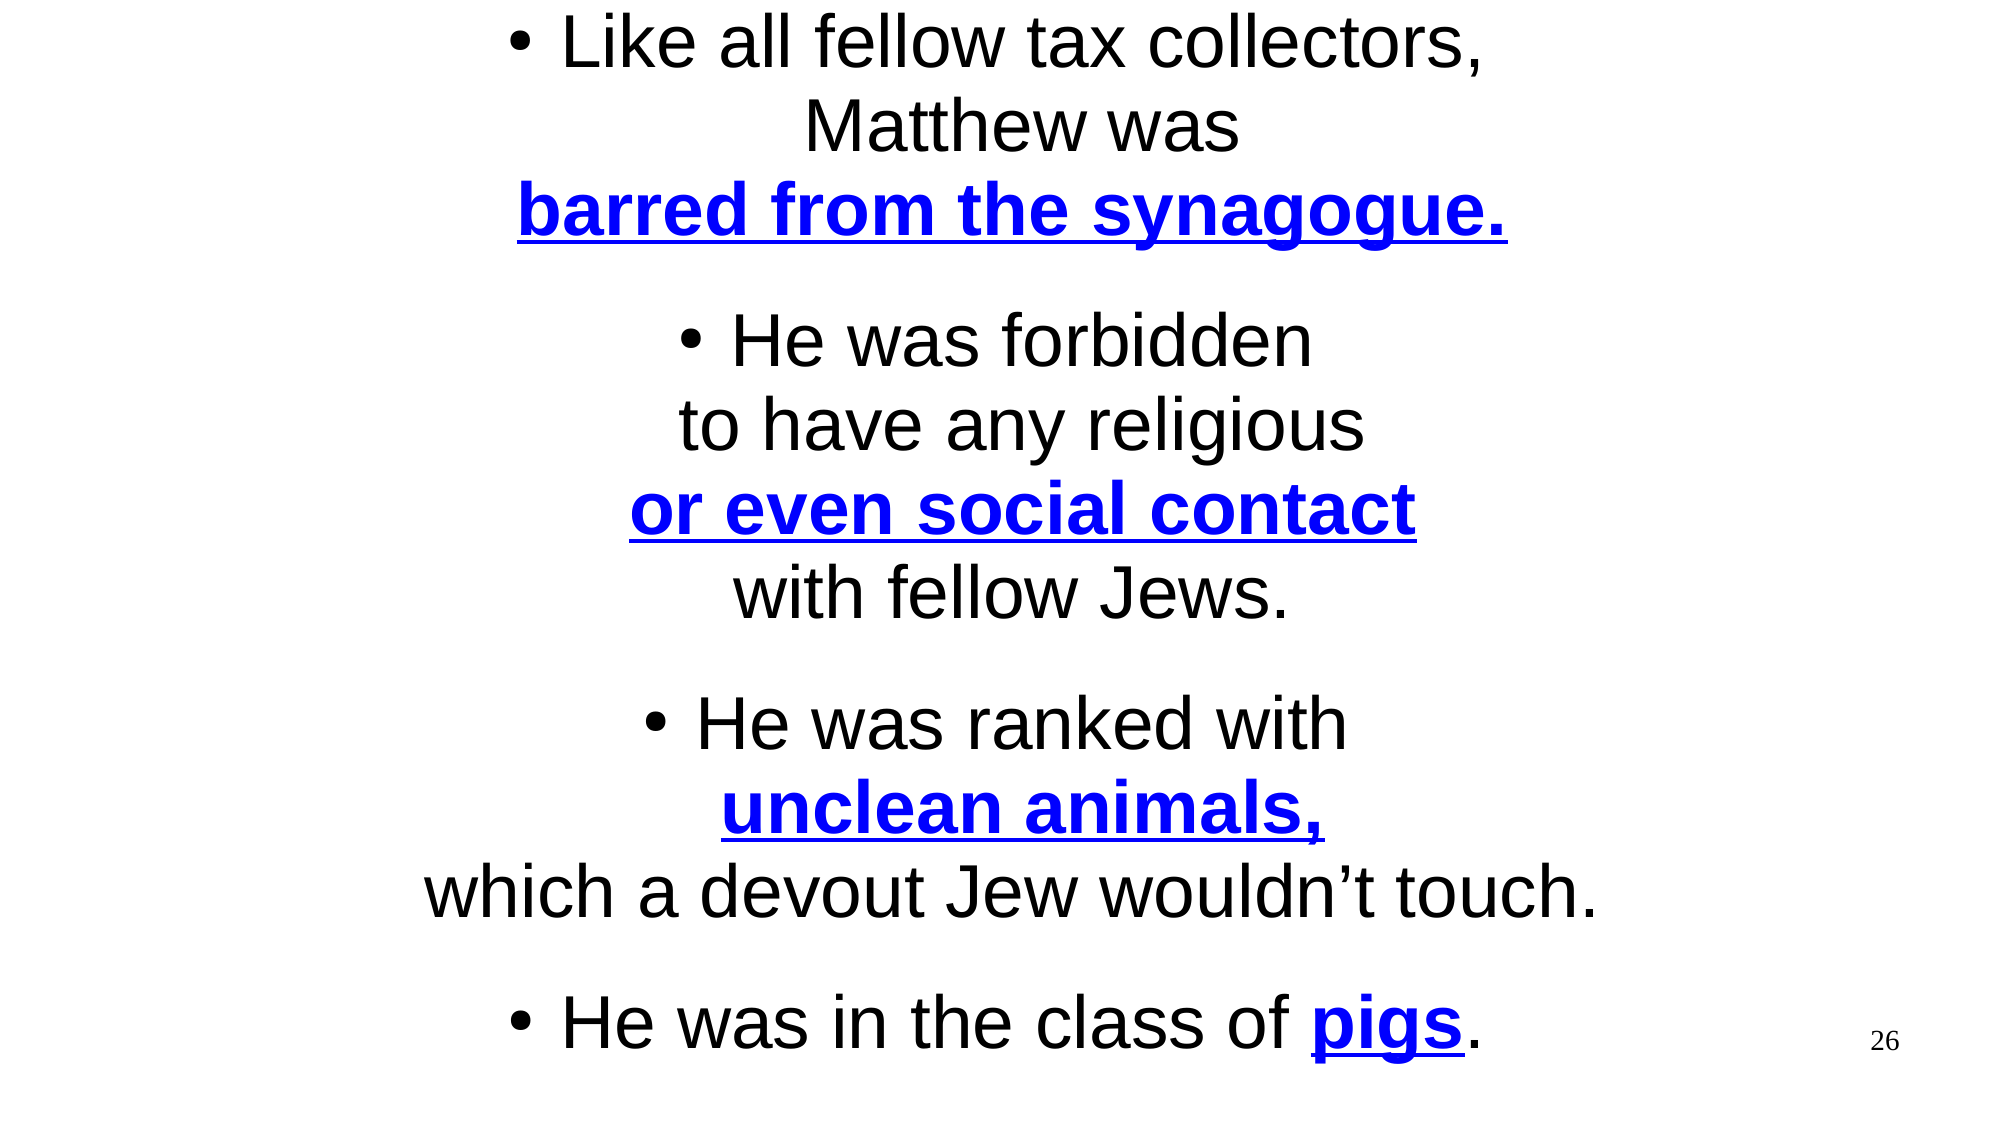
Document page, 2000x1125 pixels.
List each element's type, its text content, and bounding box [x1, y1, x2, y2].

list Like all fellow tax collectors, Matthew was barred from the synagogue. He was forbidden to have any religious or even social contact with fellow Jews. He was ranked with unclean animals, which a devout Jew wouldn’t touch. He was in the class of pigs. [0, 0, 1996, 1123]
